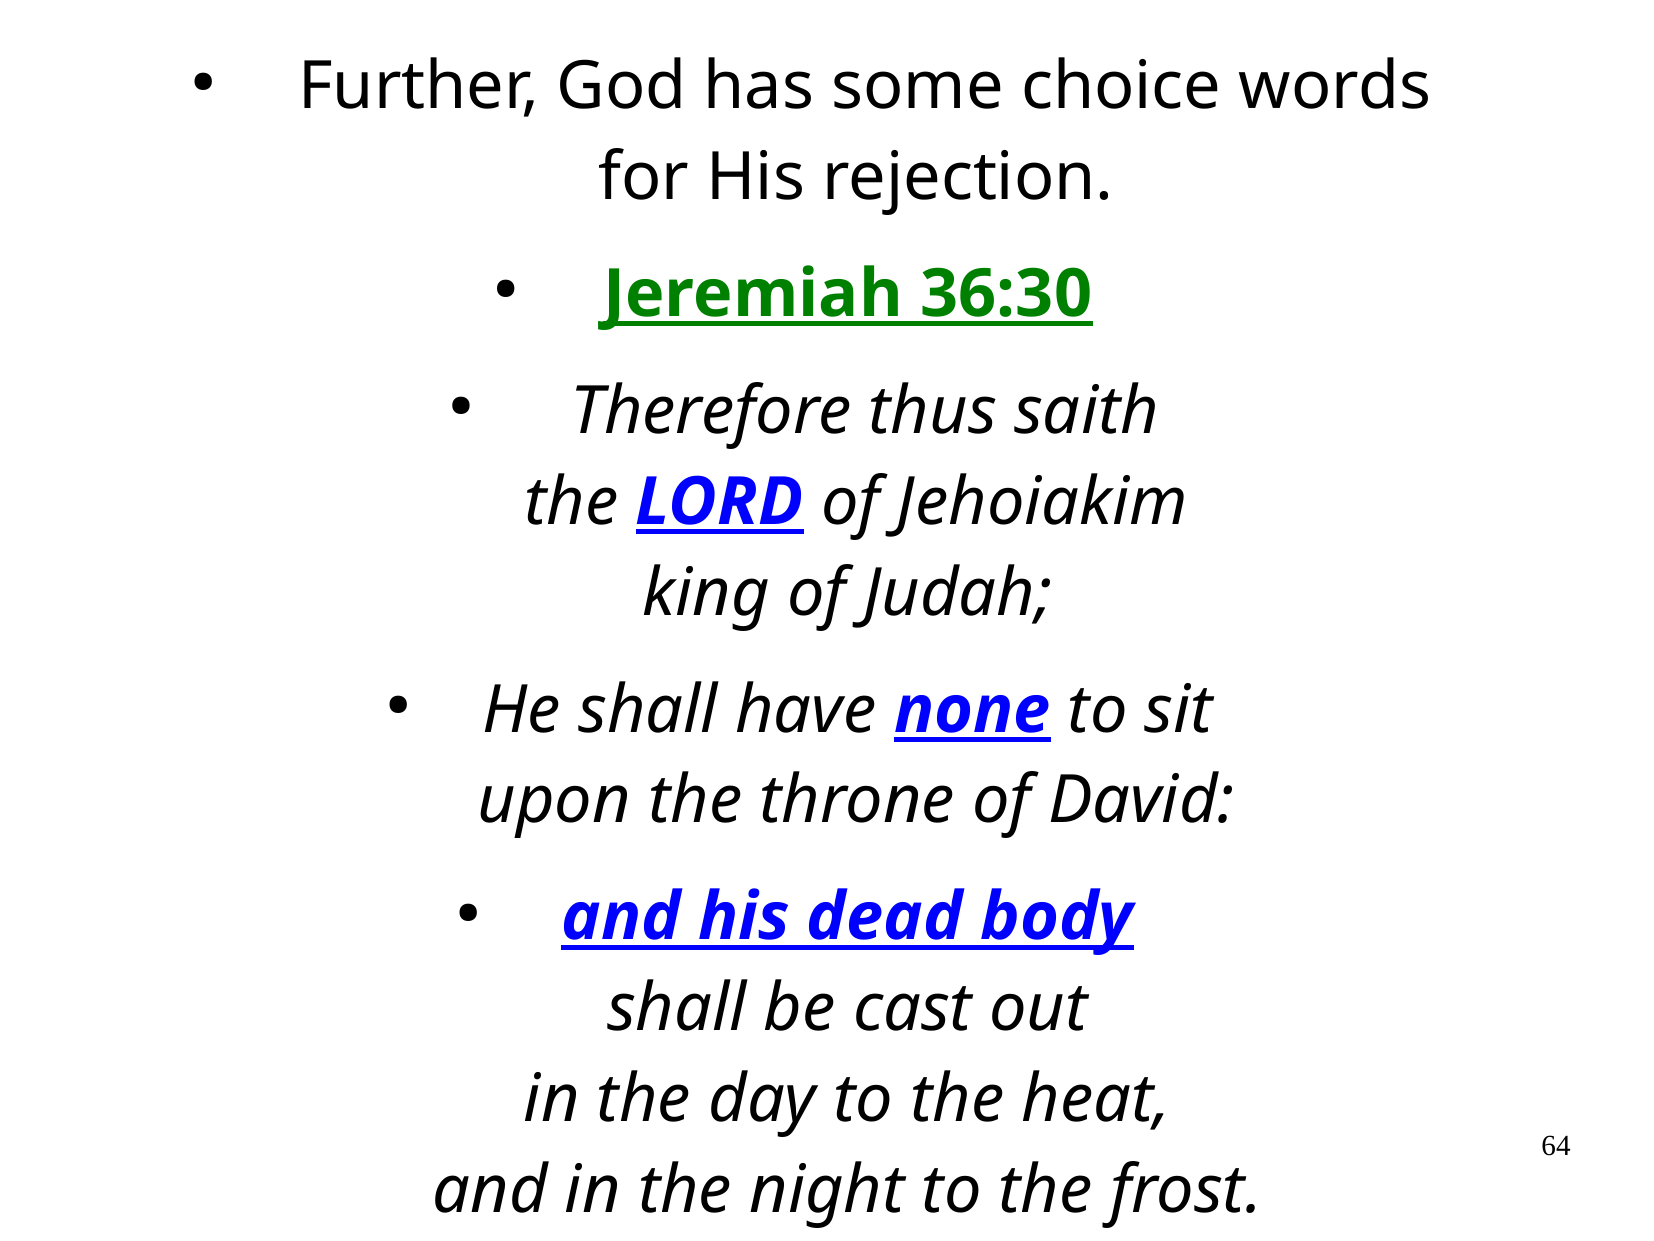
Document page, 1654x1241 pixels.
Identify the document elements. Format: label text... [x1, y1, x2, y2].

list Further, God has some choice words for His rejection. Jeremiah 36:30 Therefore thus saith the LORD of Jehoiakim king of Judah; He shall have none to sit upon the throne of David: and his dead body shall be cast out in the day to the heat, and in the night to the frost. [37, 37, 1613, 1238]
